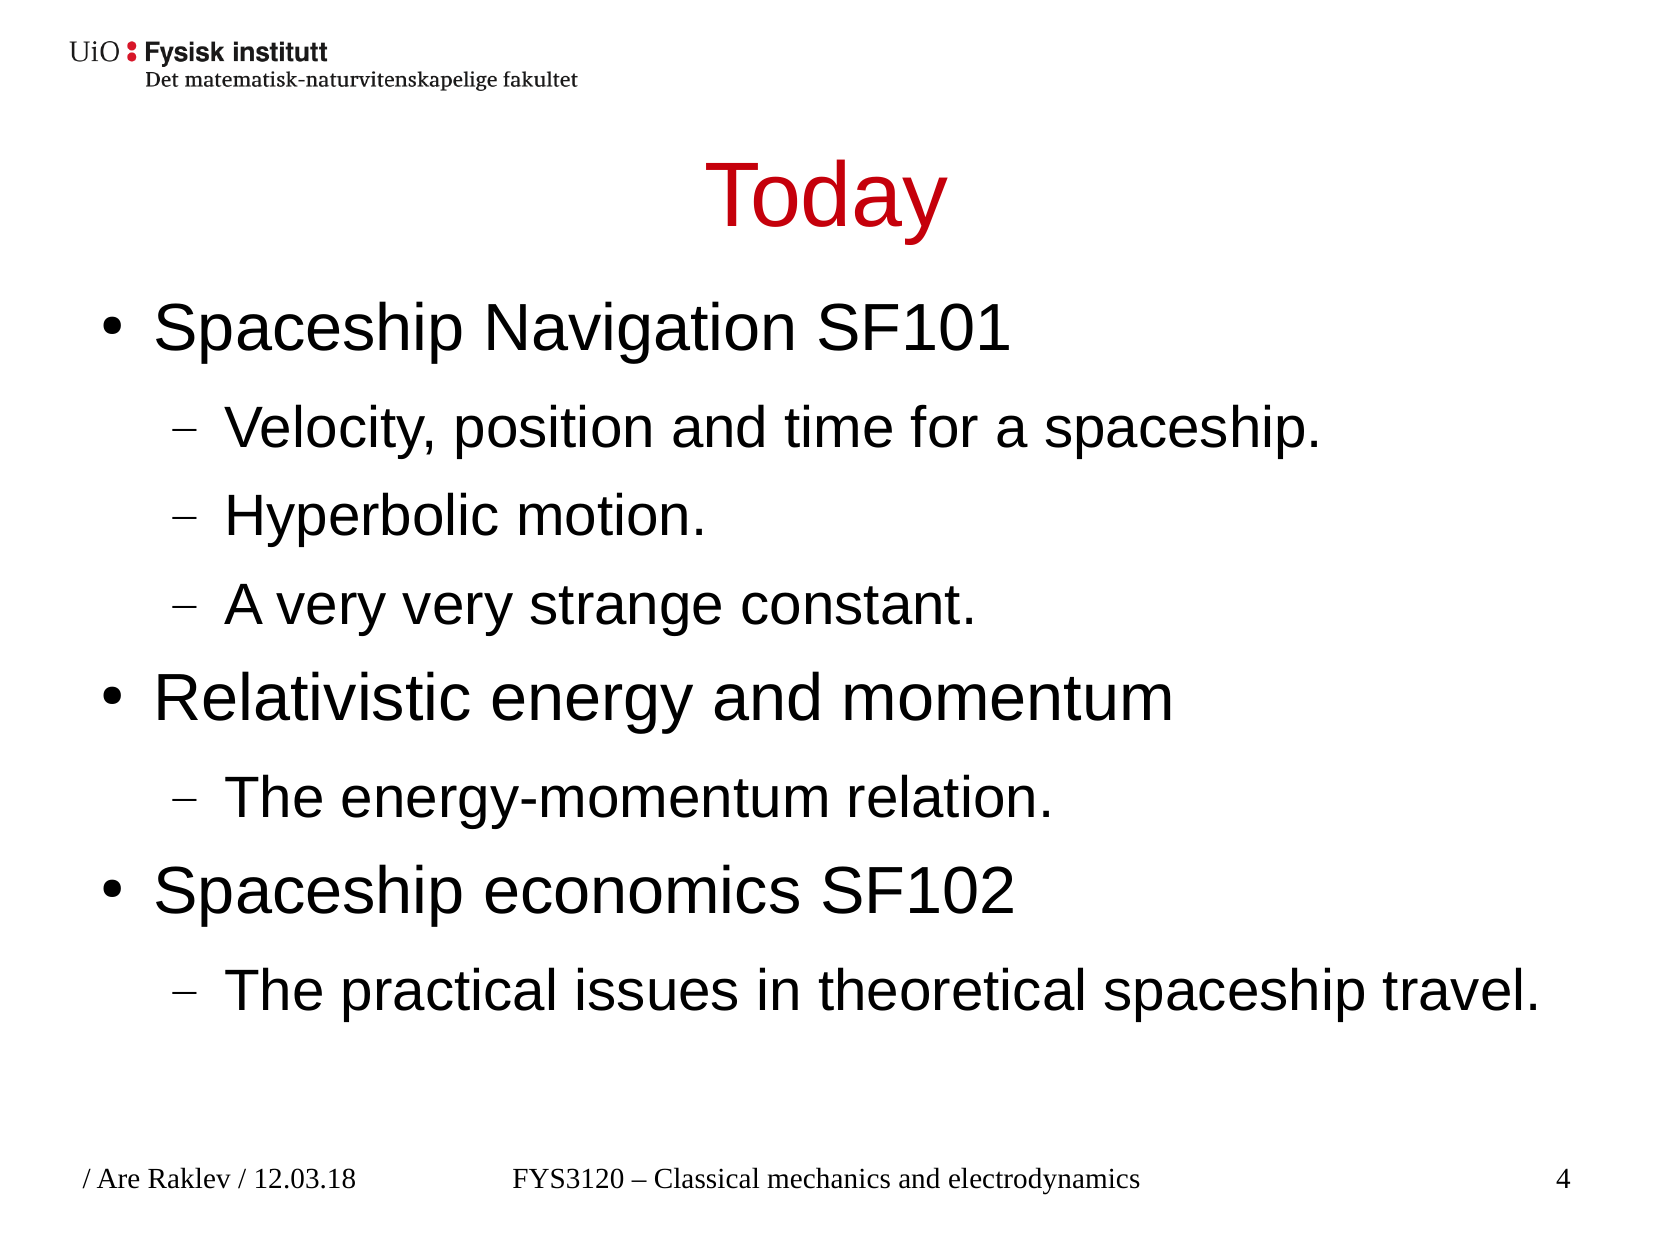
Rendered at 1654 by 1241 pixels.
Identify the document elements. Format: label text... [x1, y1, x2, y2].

picture [68, 37, 581, 93]
list Spaceship Navigation SF101 Velocity, position and time for a spaceship. Hyperbolic motion. A very very strange constant. Relativistic energy and momentum The energy-momentum relation. Spaceship economics SF102 The practical issues in theoretical spaceship travel. [82, 290, 1571, 1094]
title Today [82, 90, 1571, 290]
